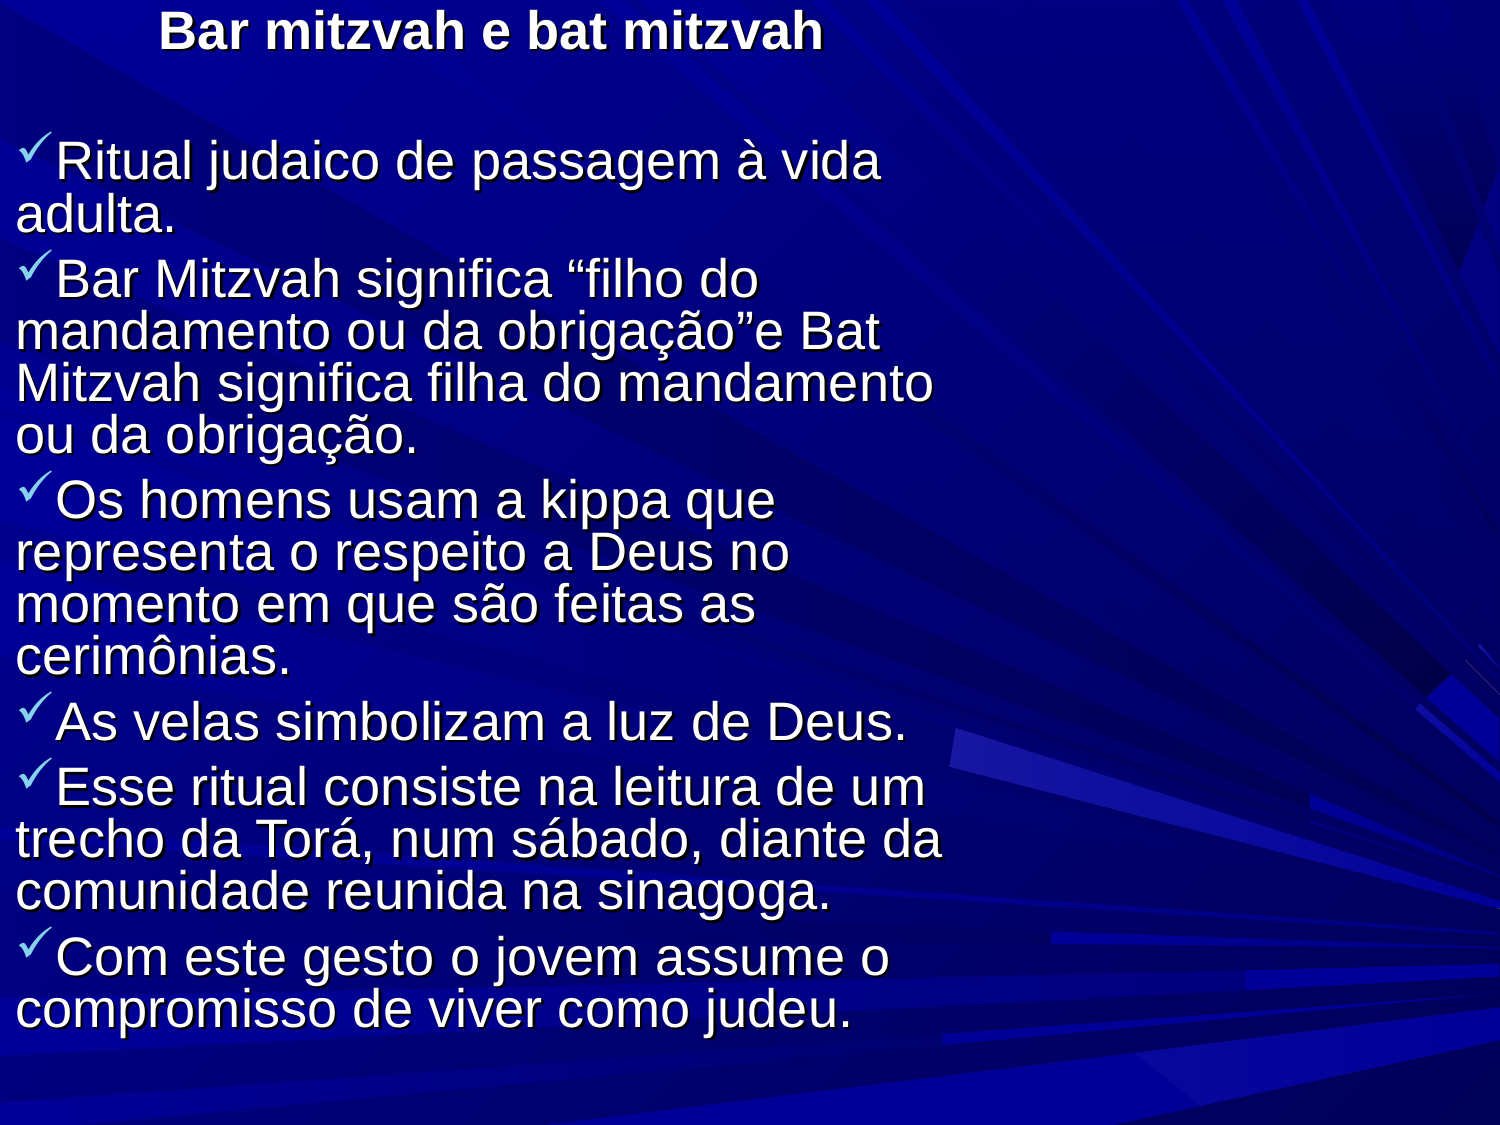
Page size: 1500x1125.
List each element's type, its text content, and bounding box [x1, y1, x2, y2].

text_box Bar mitzvah e bat mitzvah Ritual judaico de passagem à vida adulta. Bar Mitzvah significa “filho do mandamento ou da obrigação”e Bat Mitzvah significa filha do mandamento ou da obrigação. Os homens usam a kippa que representa o respeito a Deus no momento em que são feitas as cerimônias. As velas simbolizam a luz de Deus. Esse ritual consiste na leitura de um trecho da Torá, num sábado, diante da comunidade reunida na sinagoga. Com este gesto o jovem assume o compromisso de viver como judeu. [0, 0, 985, 1125]
